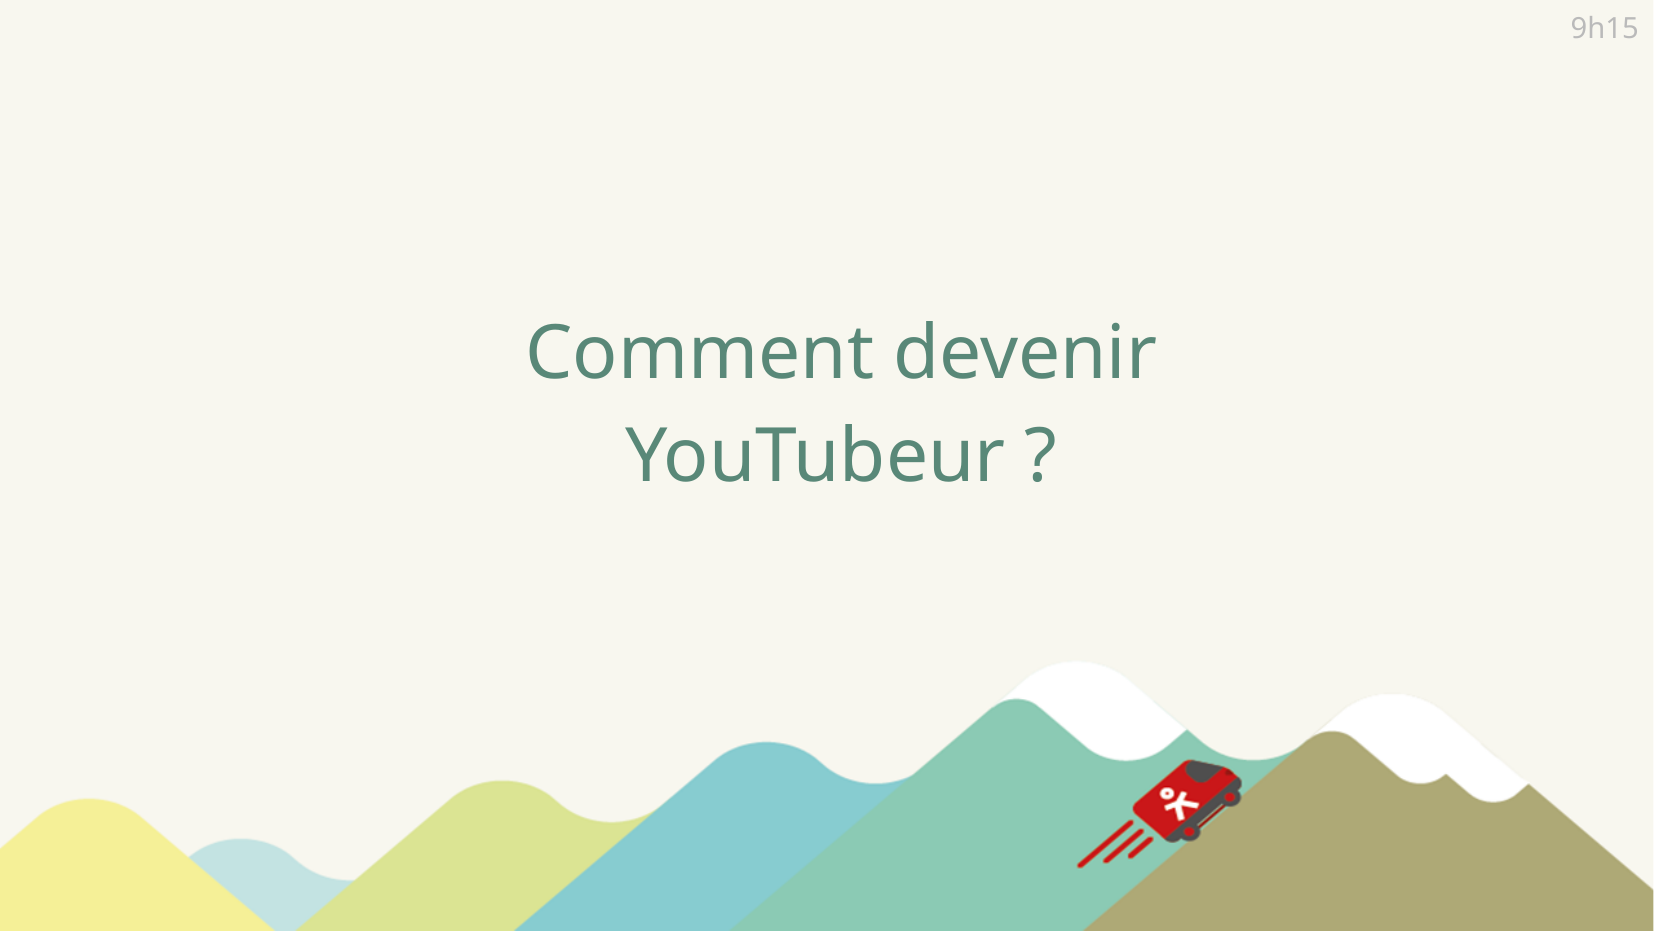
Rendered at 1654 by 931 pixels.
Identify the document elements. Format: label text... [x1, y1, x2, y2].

picture [0, 0, 1654, 931]
text_box Comment devenir YouTubeur ? [295, 282, 1388, 520]
text_box 9h15 [1446, 0, 1654, 119]
